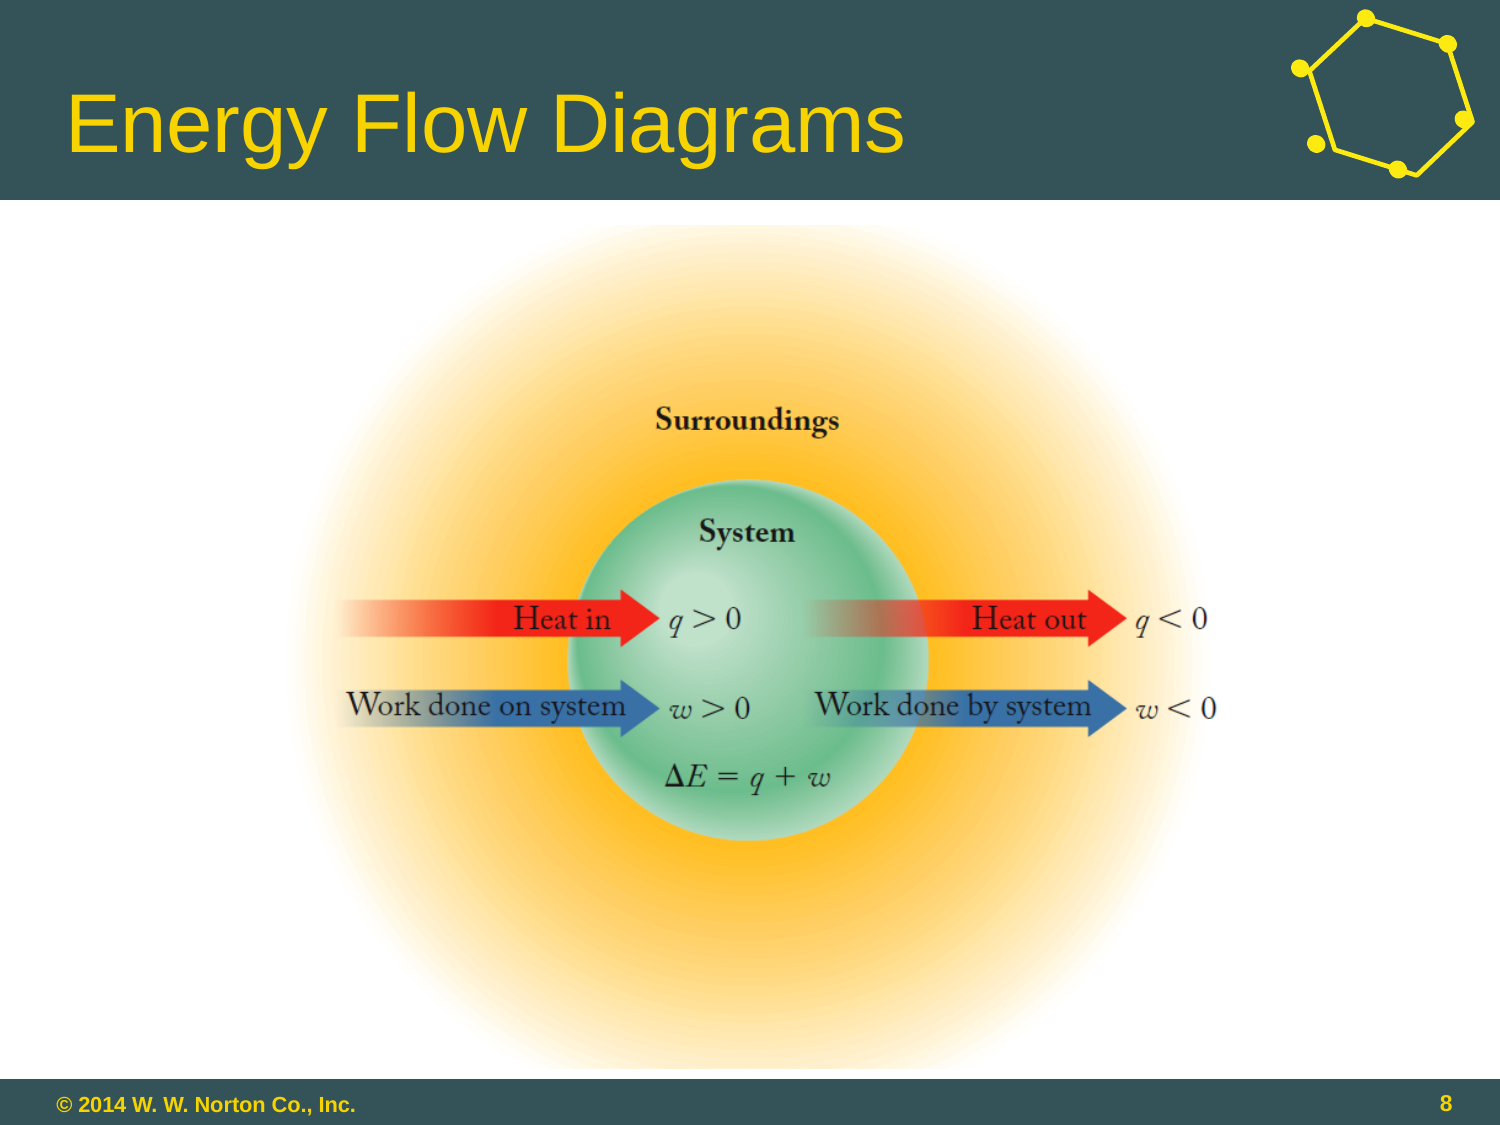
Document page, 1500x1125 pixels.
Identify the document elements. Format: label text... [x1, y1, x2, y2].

slide_number <number> [1408, 1085, 1468, 1120]
picture [287, 224, 1225, 1069]
title Energy Flow Diagrams [50, 37, 1298, 200]
